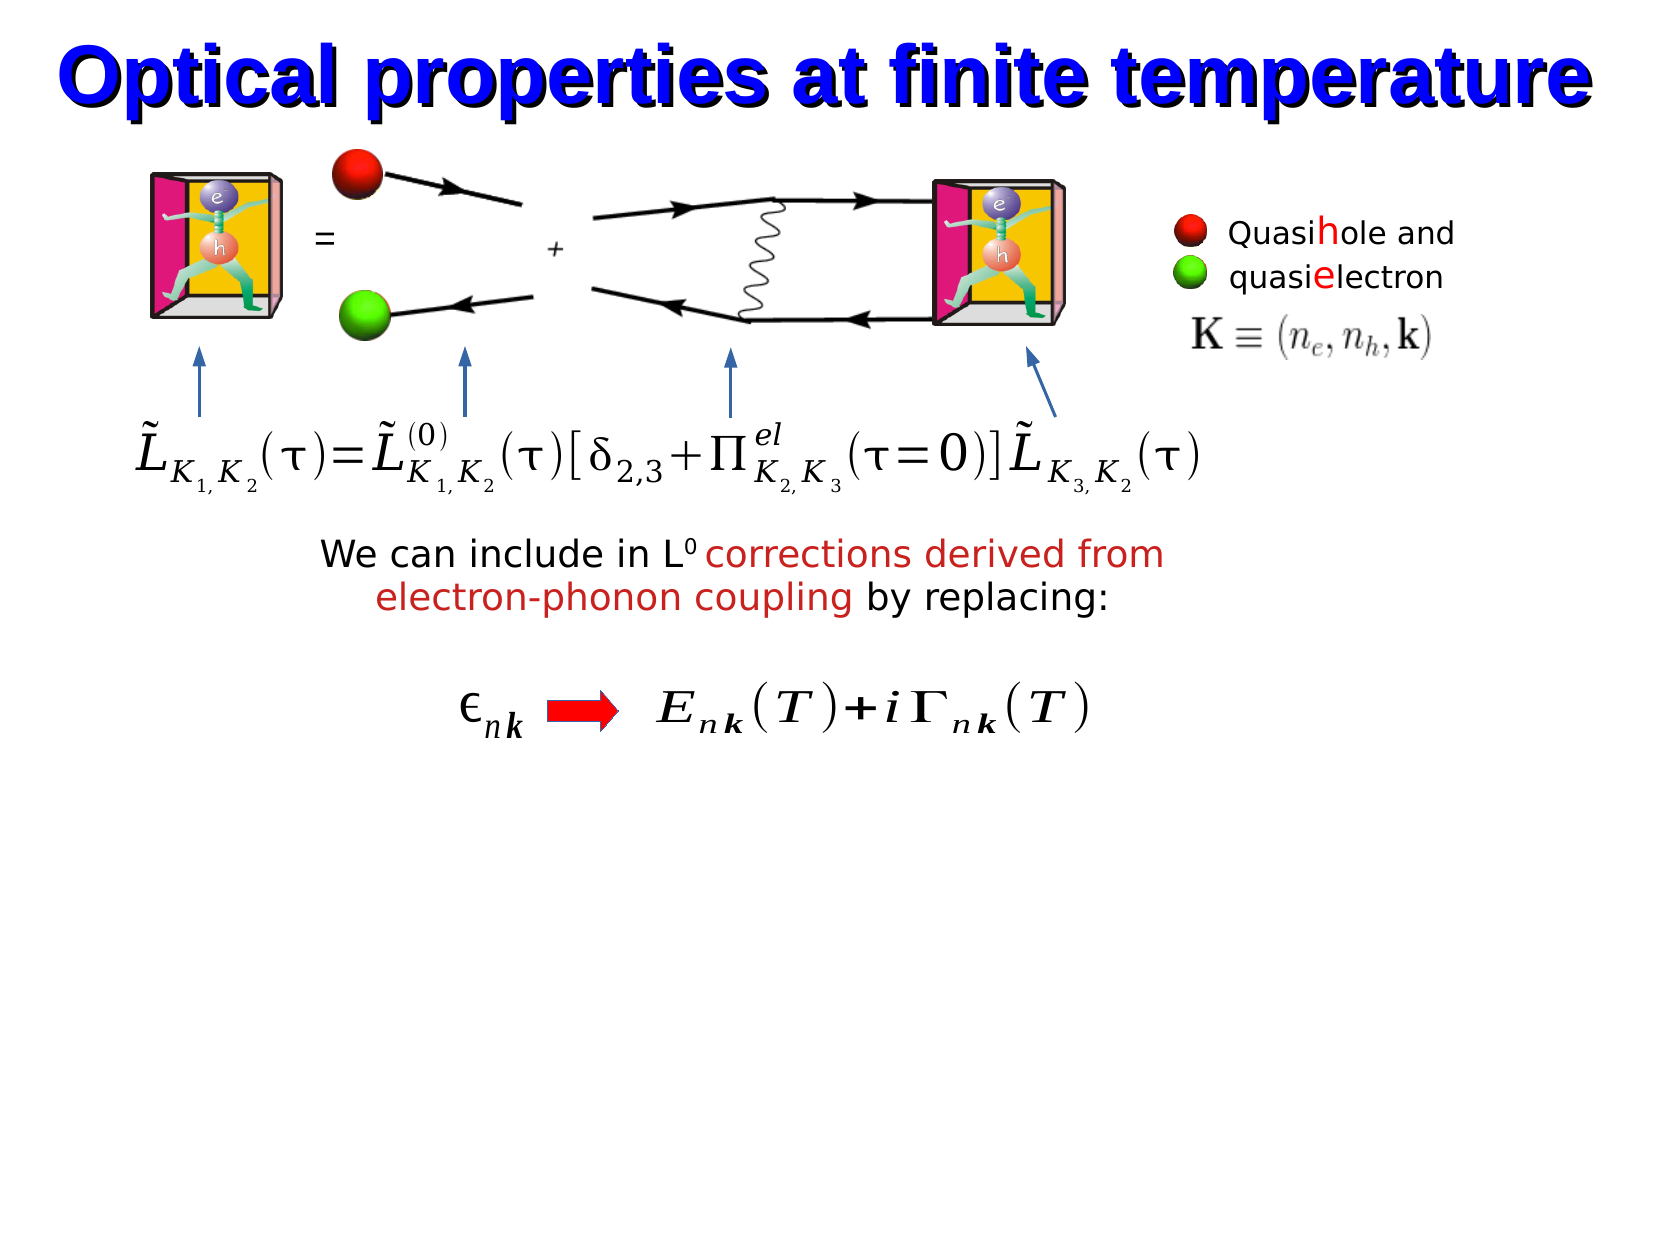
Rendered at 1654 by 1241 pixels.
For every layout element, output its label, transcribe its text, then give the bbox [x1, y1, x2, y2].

chart [648, 679, 1099, 740]
text_box We can include in L0 corrections derived from electron-phonon coupling by replacing: [270, 525, 1216, 631]
picture [332, 149, 1431, 360]
text_box Optical properties at finite temperature [15, 21, 1636, 127]
picture [1174, 214, 1202, 247]
chart [453, 690, 529, 747]
picture [150, 172, 283, 319]
text_box [547, 690, 619, 732]
chart [120, 416, 1216, 496]
text_box = [299, 210, 365, 279]
picture [1173, 255, 1202, 289]
text_box Quasihole and quasielectron [1202, 202, 1481, 305]
